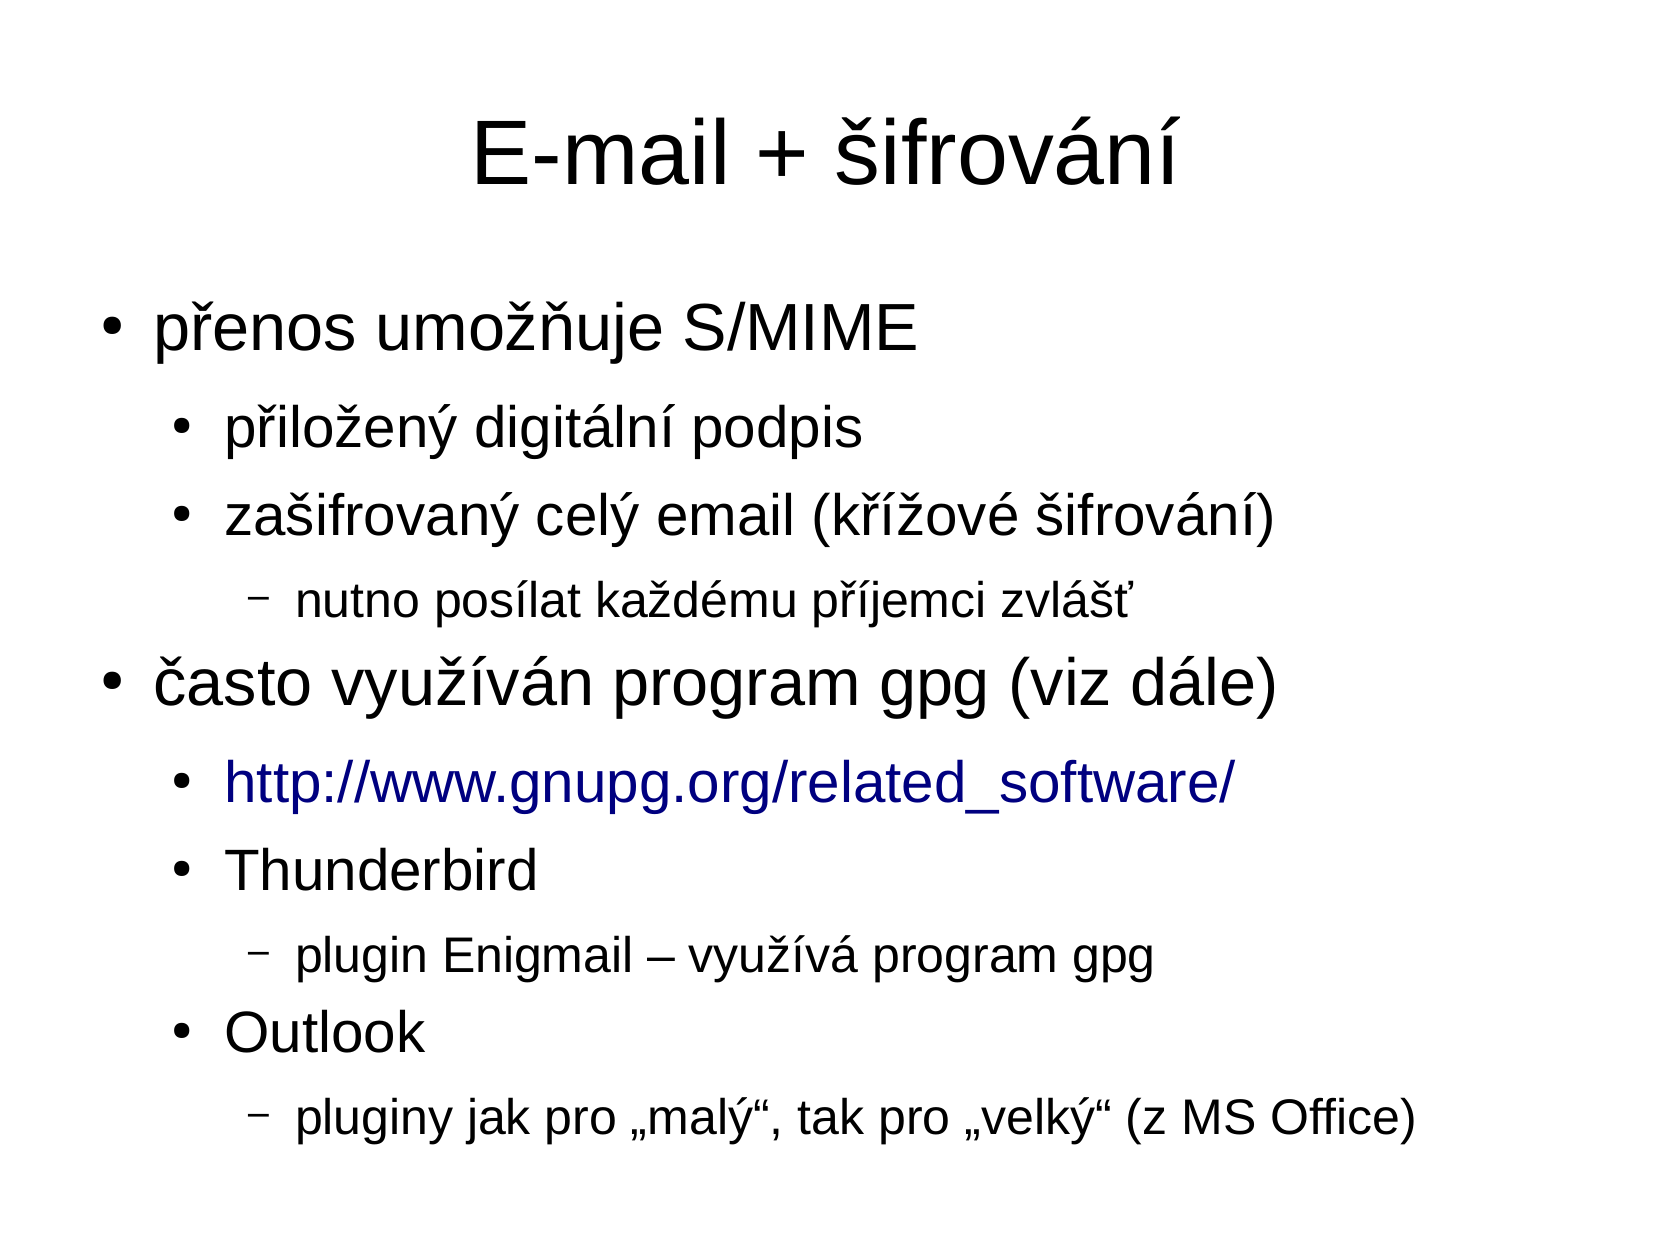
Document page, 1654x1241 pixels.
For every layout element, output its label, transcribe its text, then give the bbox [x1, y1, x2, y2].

list přenos umožňuje S/MIME přiložený digitální podpis zašifrovaný celý email (křížové šifrování) nutno posílat každému příjemci zvlášť často využíván program gpg (viz dále) http://www.gnupg.org/related_software/ Thunderbird plugin Enigmail – využívá program gpg Outlook pluginy jak pro „malý“, tak pro „velký“ (z MS Office) [82, 290, 1571, 1145]
title E-mail + šifrování [82, 56, 1571, 250]
